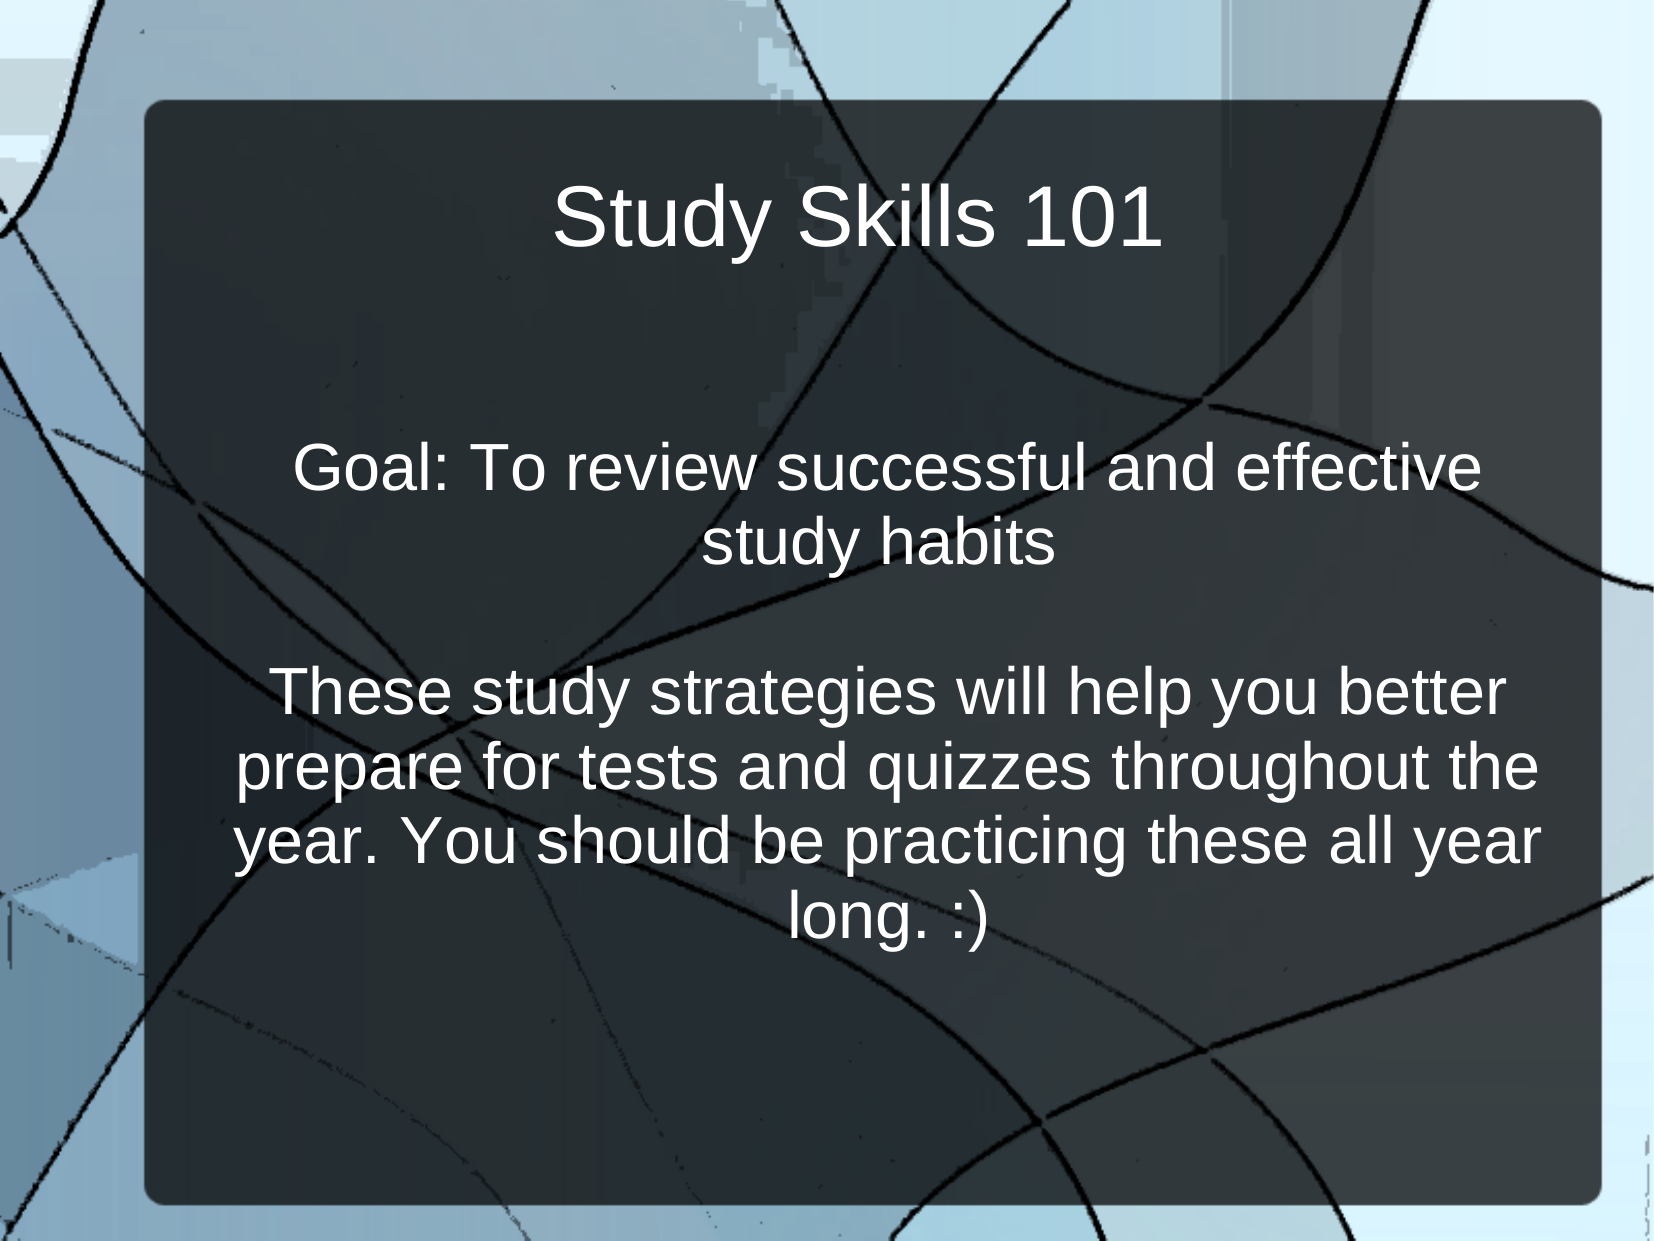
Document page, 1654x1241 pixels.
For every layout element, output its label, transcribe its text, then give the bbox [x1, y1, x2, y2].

title Study Skills 101 [159, 108, 1583, 325]
picture [0, 0, 1654, 1241]
subtitle Goal: To review successful and effective study habits These study strategies will help you better prepare for tests and quizzes throughout the year. You should be practicing these all year long. :) [206, 349, 1571, 1034]
